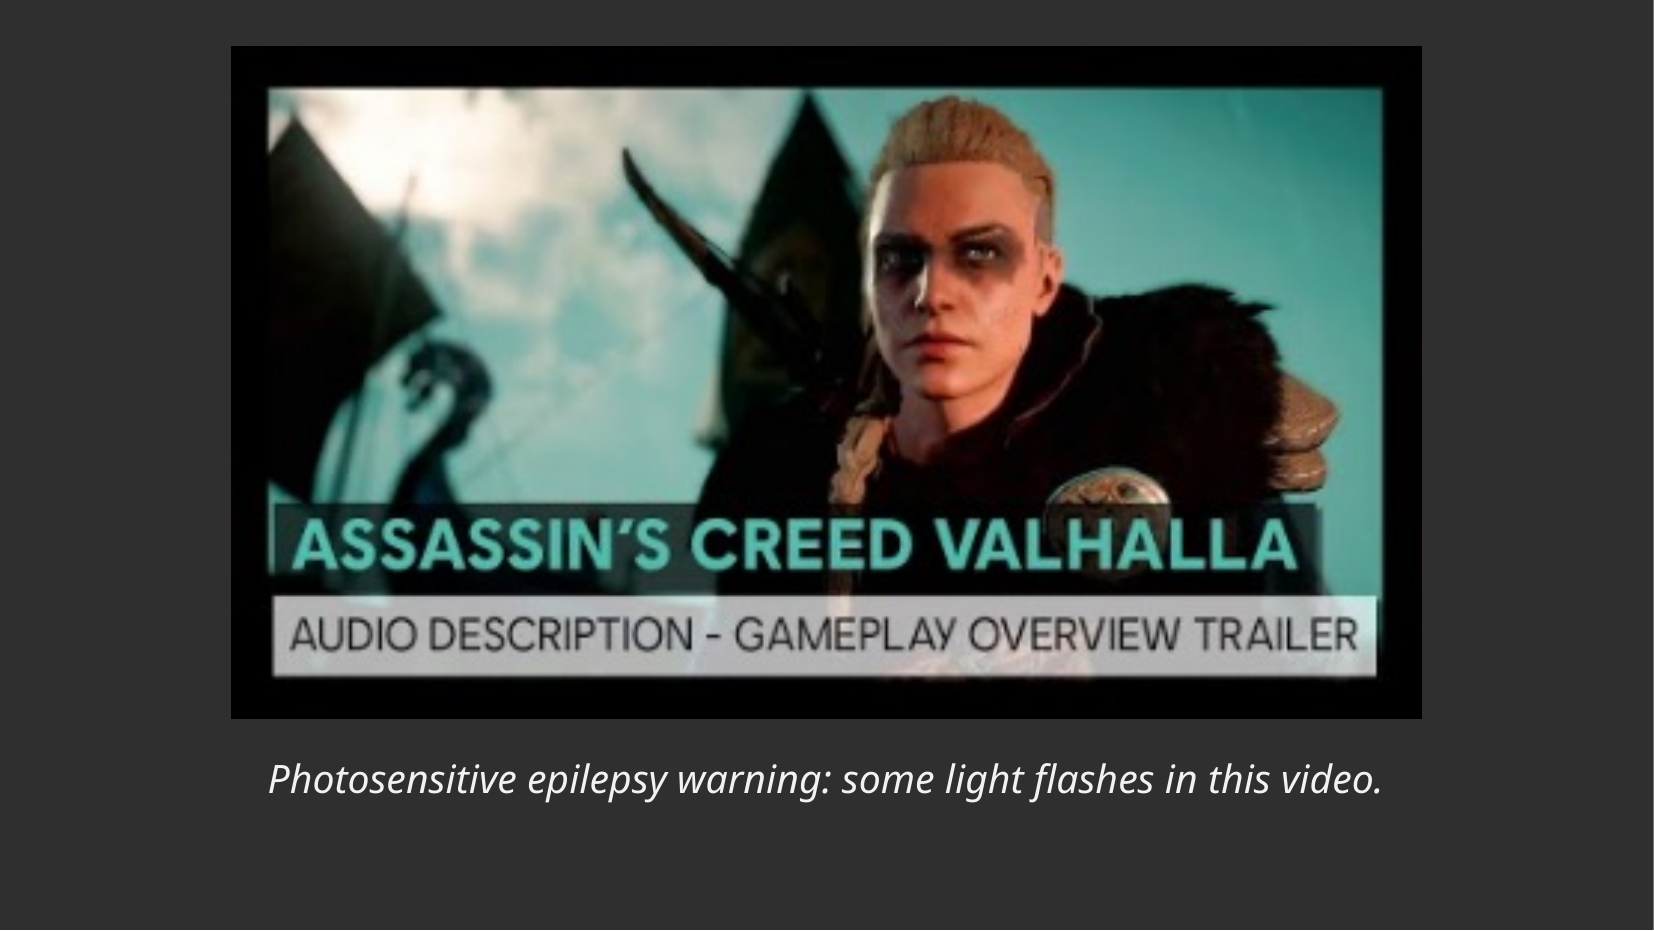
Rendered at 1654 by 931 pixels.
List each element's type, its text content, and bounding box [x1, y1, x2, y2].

picture [231, 46, 1422, 720]
text_box Photosensitive epilepsy warning: some light flashes in this video. [82, 753, 1571, 801]
